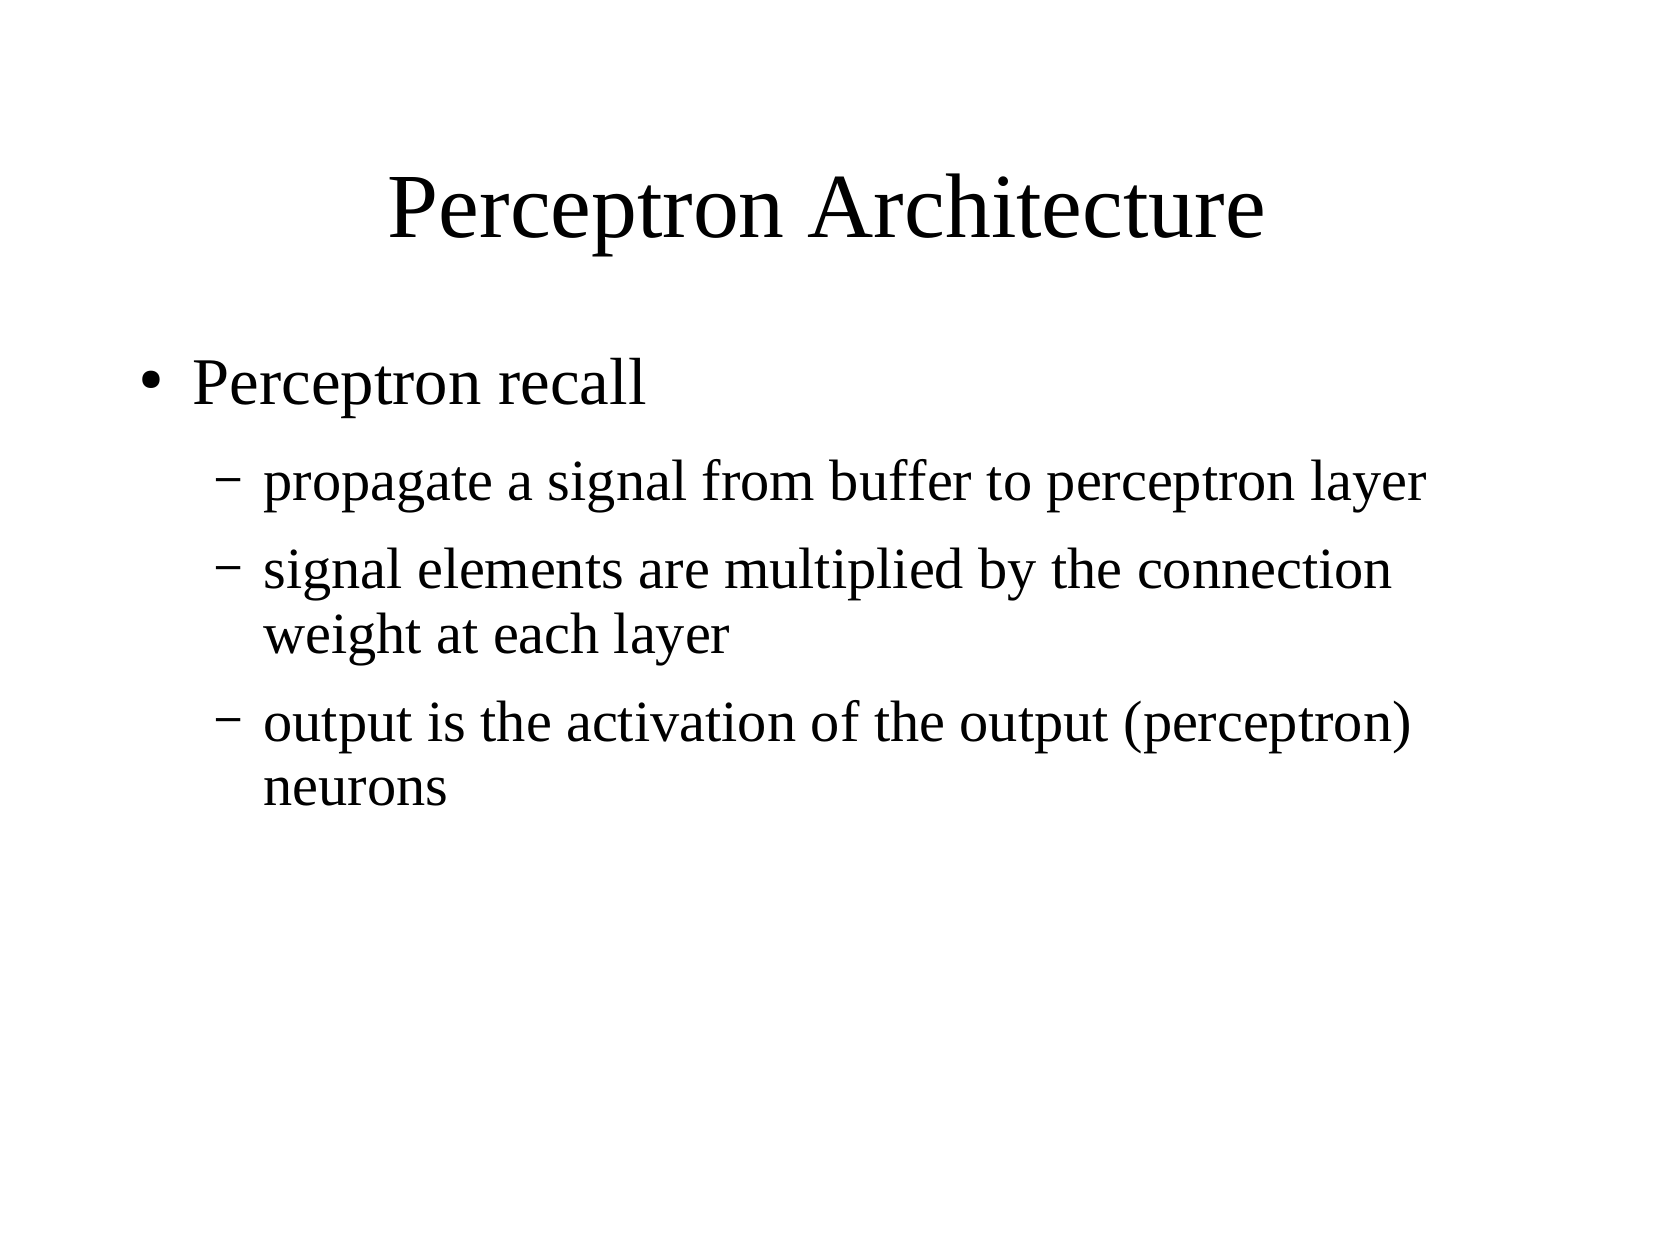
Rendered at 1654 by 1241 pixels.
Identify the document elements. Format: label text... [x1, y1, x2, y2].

title Perceptron Architecture [121, 102, 1534, 311]
list Perceptron recall propagate a signal from buffer to perceptron layer signal elements are multiplied by the connection weight at each layer output is the activation of the output (perceptron) neurons [121, 344, 1534, 1127]
